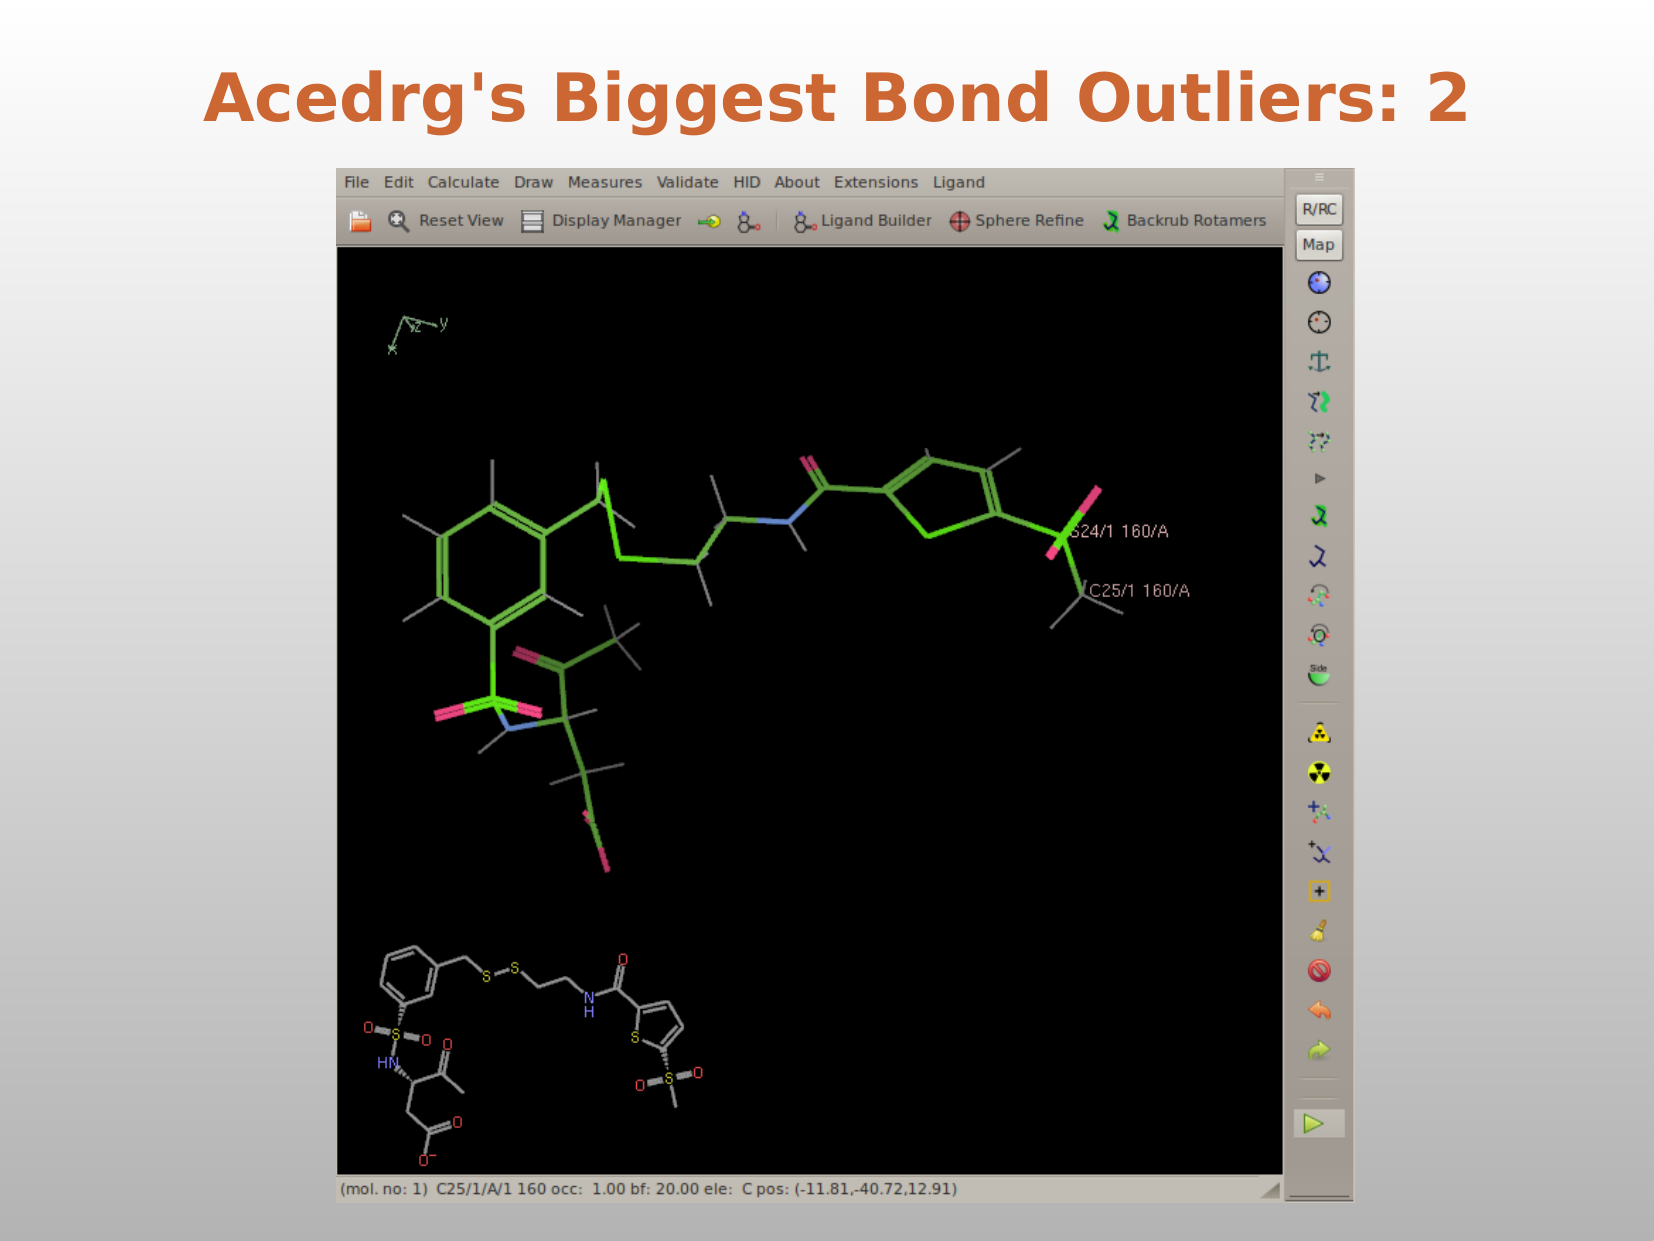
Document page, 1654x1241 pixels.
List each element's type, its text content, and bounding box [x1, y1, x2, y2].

title Acedrg's Biggest Bond Outliers: 2 [82, 19, 1571, 178]
picture [336, 168, 1355, 1203]
